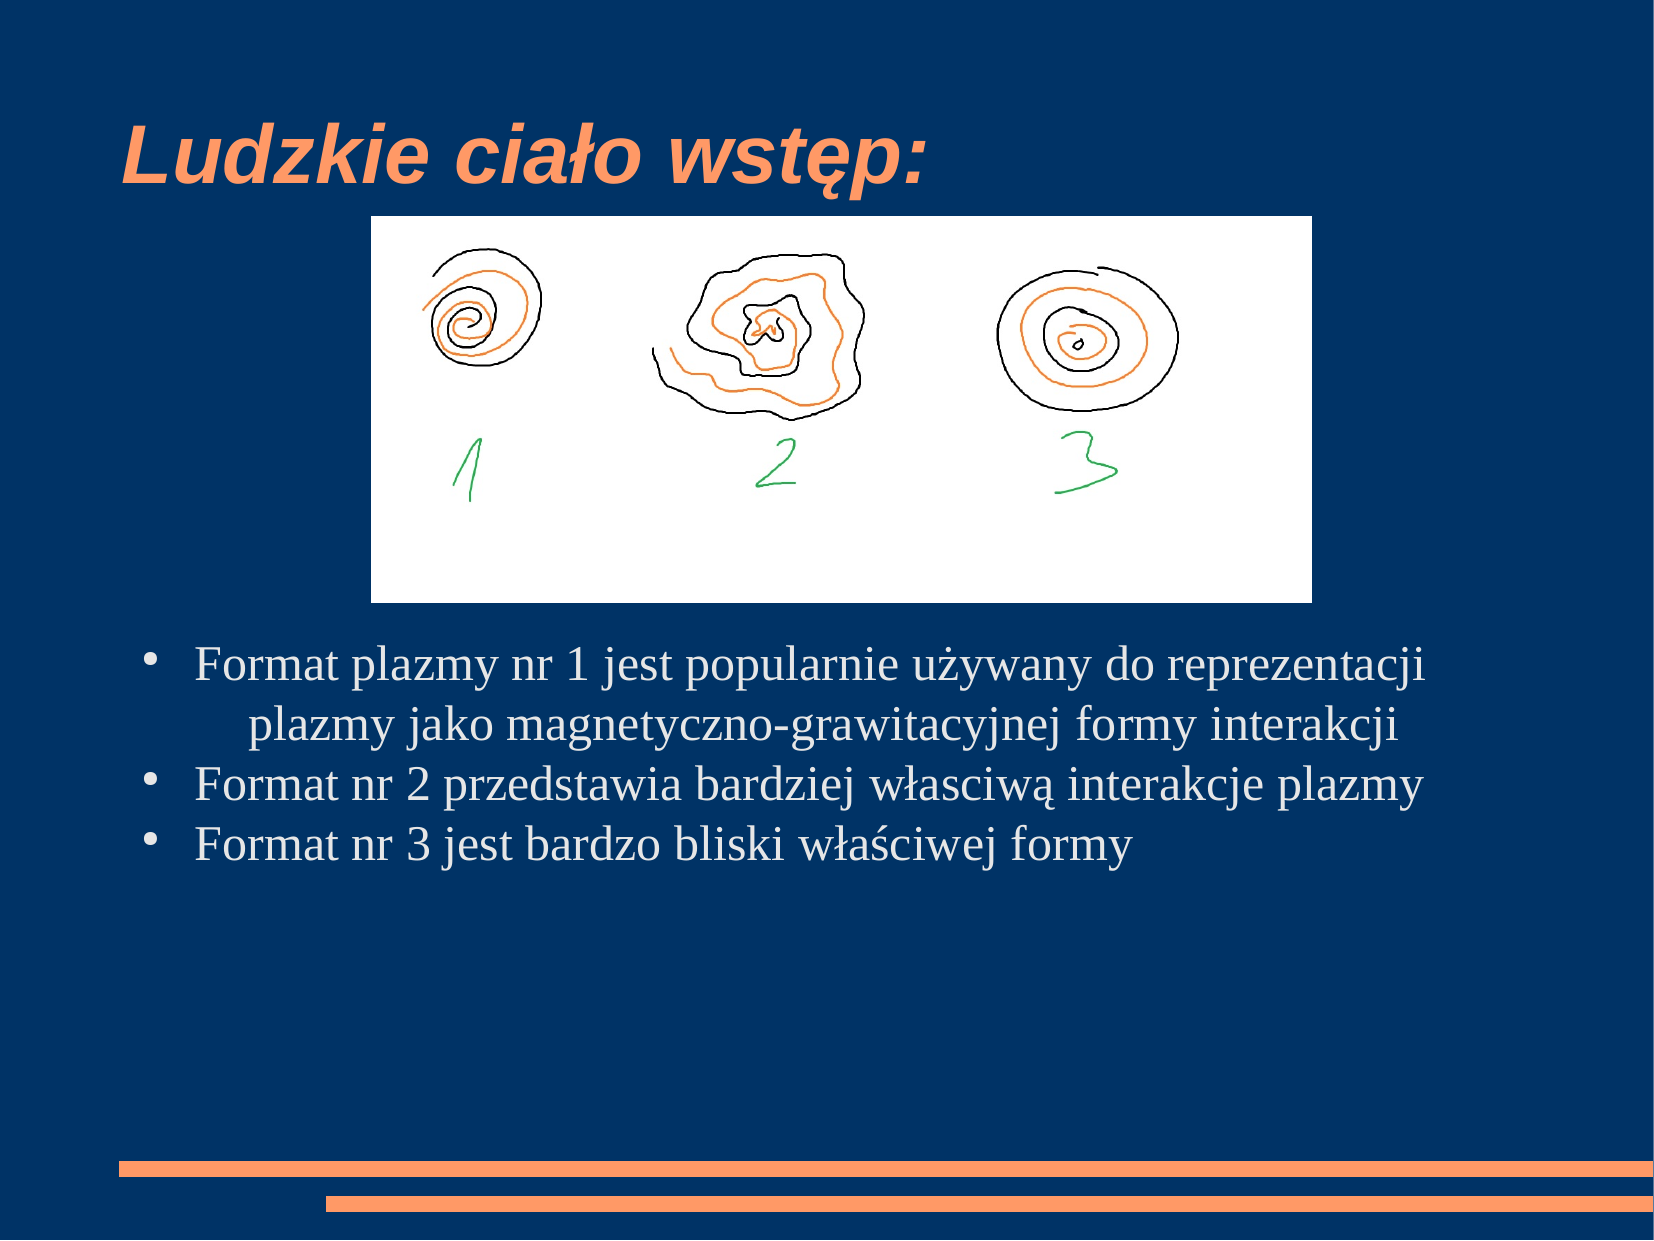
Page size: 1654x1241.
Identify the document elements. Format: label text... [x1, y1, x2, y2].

list Format plazmy nr 1 jest popularnie używany do reprezentacji plazmy jako magnetyczno-grawitacyjnej formy interakcji Format nr 2 przedstawia bardziej własciwą interakcje plazmy Format nr 3 jest bardzo bliski właściwej formy [106, 630, 1546, 1075]
picture [371, 216, 1312, 603]
title Ludzkie ciało wstęp: [121, 46, 1534, 254]
